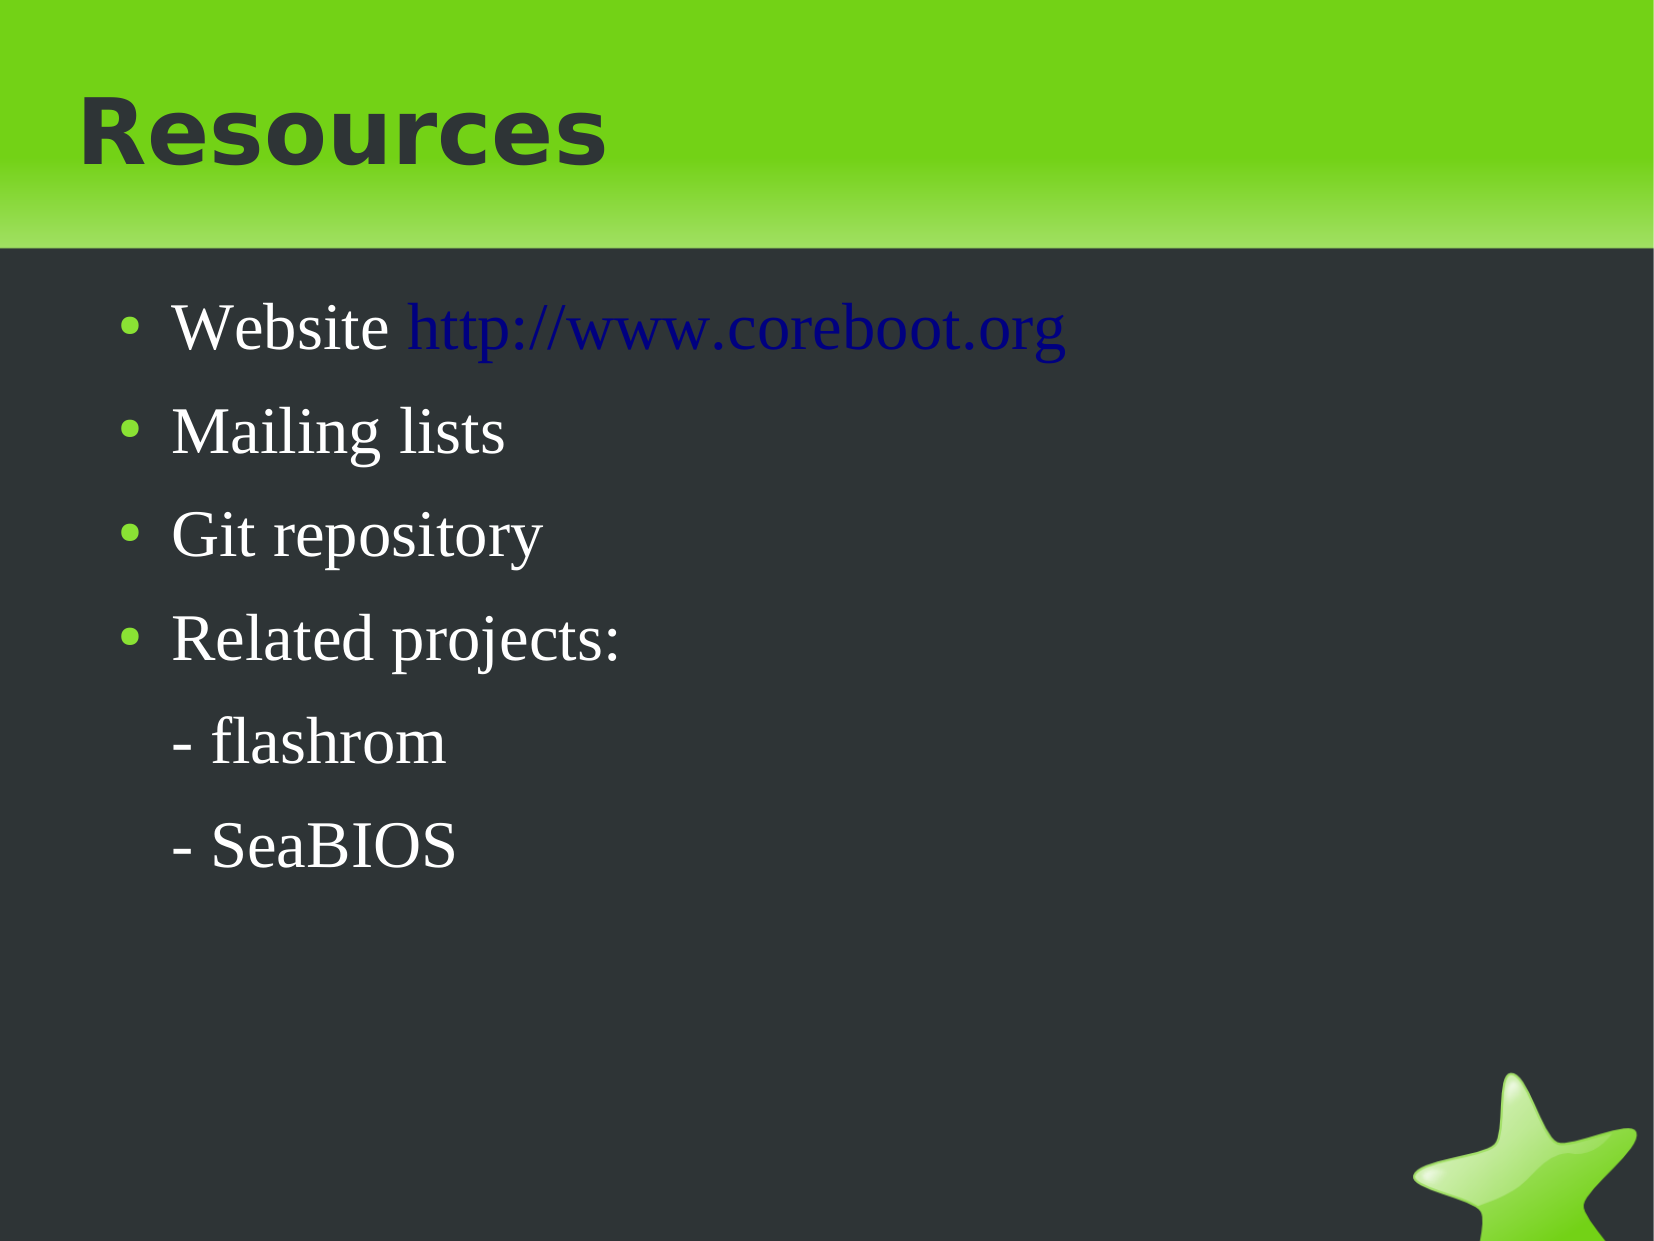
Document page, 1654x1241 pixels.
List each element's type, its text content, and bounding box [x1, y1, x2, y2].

title Resources [76, 29, 1565, 237]
list Website http://www.coreboot.org Mailing lists Git repository Related projects: - flashrom - SeaBIOS [82, 290, 1571, 1109]
picture [0, 0, 1654, 1241]
